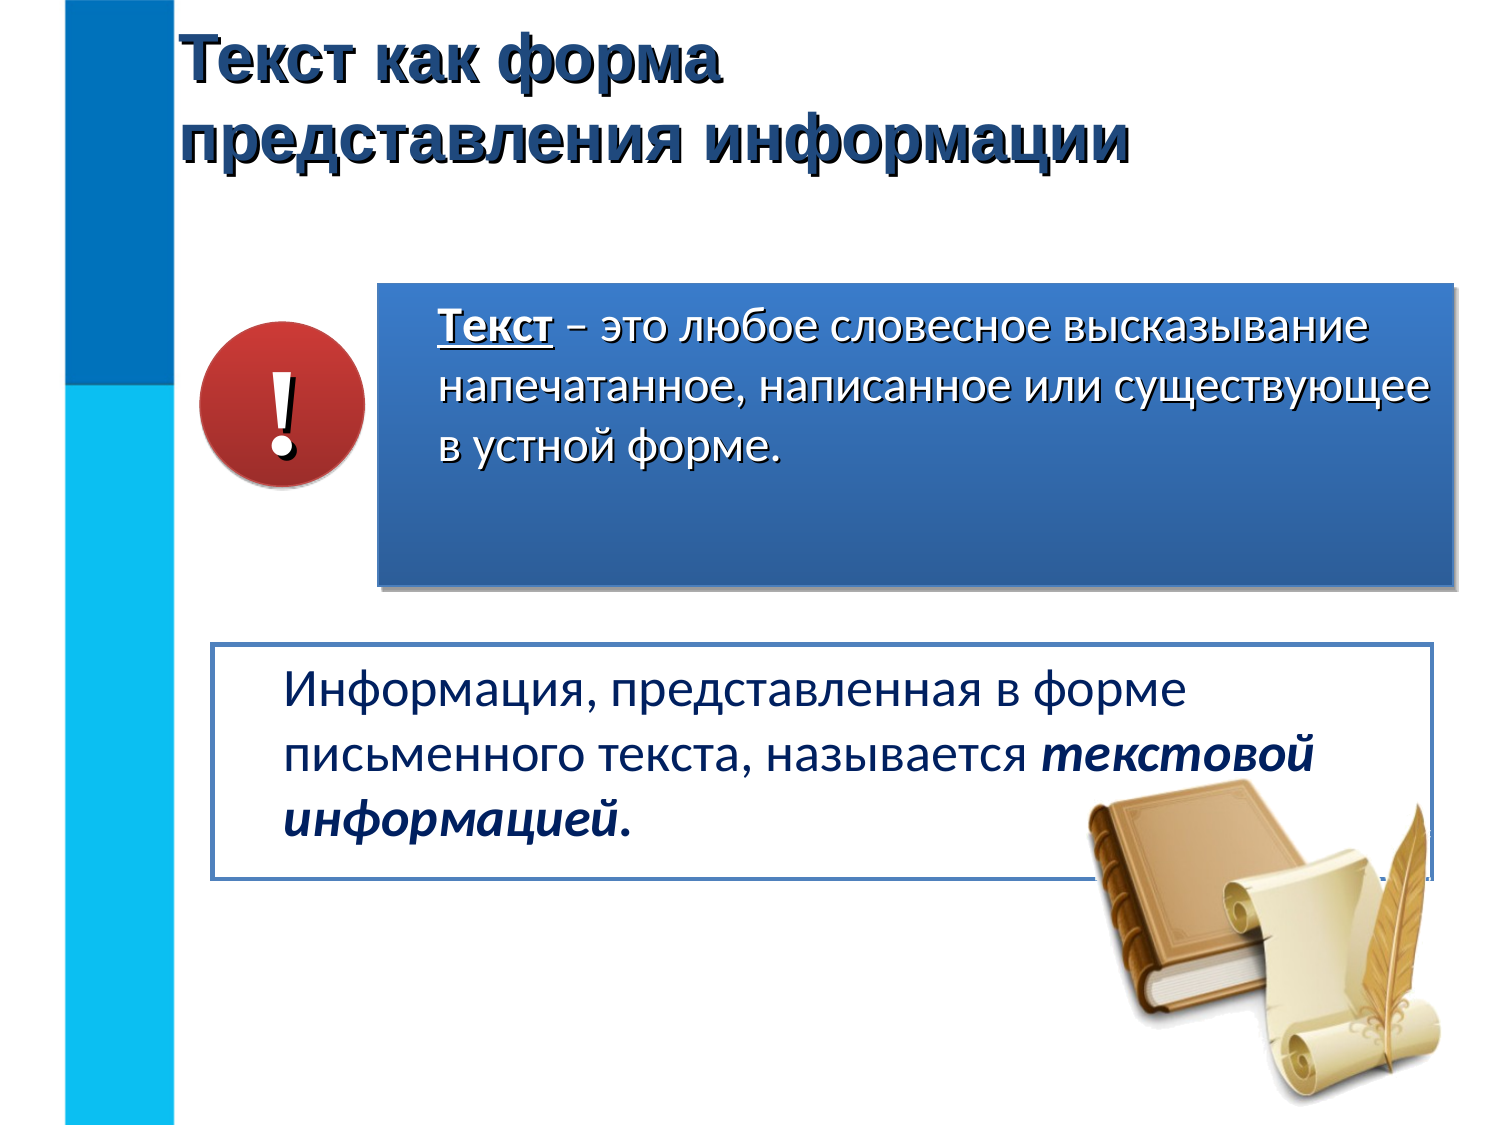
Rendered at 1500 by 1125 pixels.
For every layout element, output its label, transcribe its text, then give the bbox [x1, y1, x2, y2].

title Текст как форма представления информации [163, 0, 1500, 188]
picture [0, 0, 1500, 1125]
list Информация, представленная в форме письменного текста, называется текстовой информацией. [212, 644, 1433, 879]
text_box Текст – это любое словесное высказывание напечатанное, написанное или существующее в устной форме. [377, 283, 1454, 587]
text_box ! [200, 322, 365, 487]
